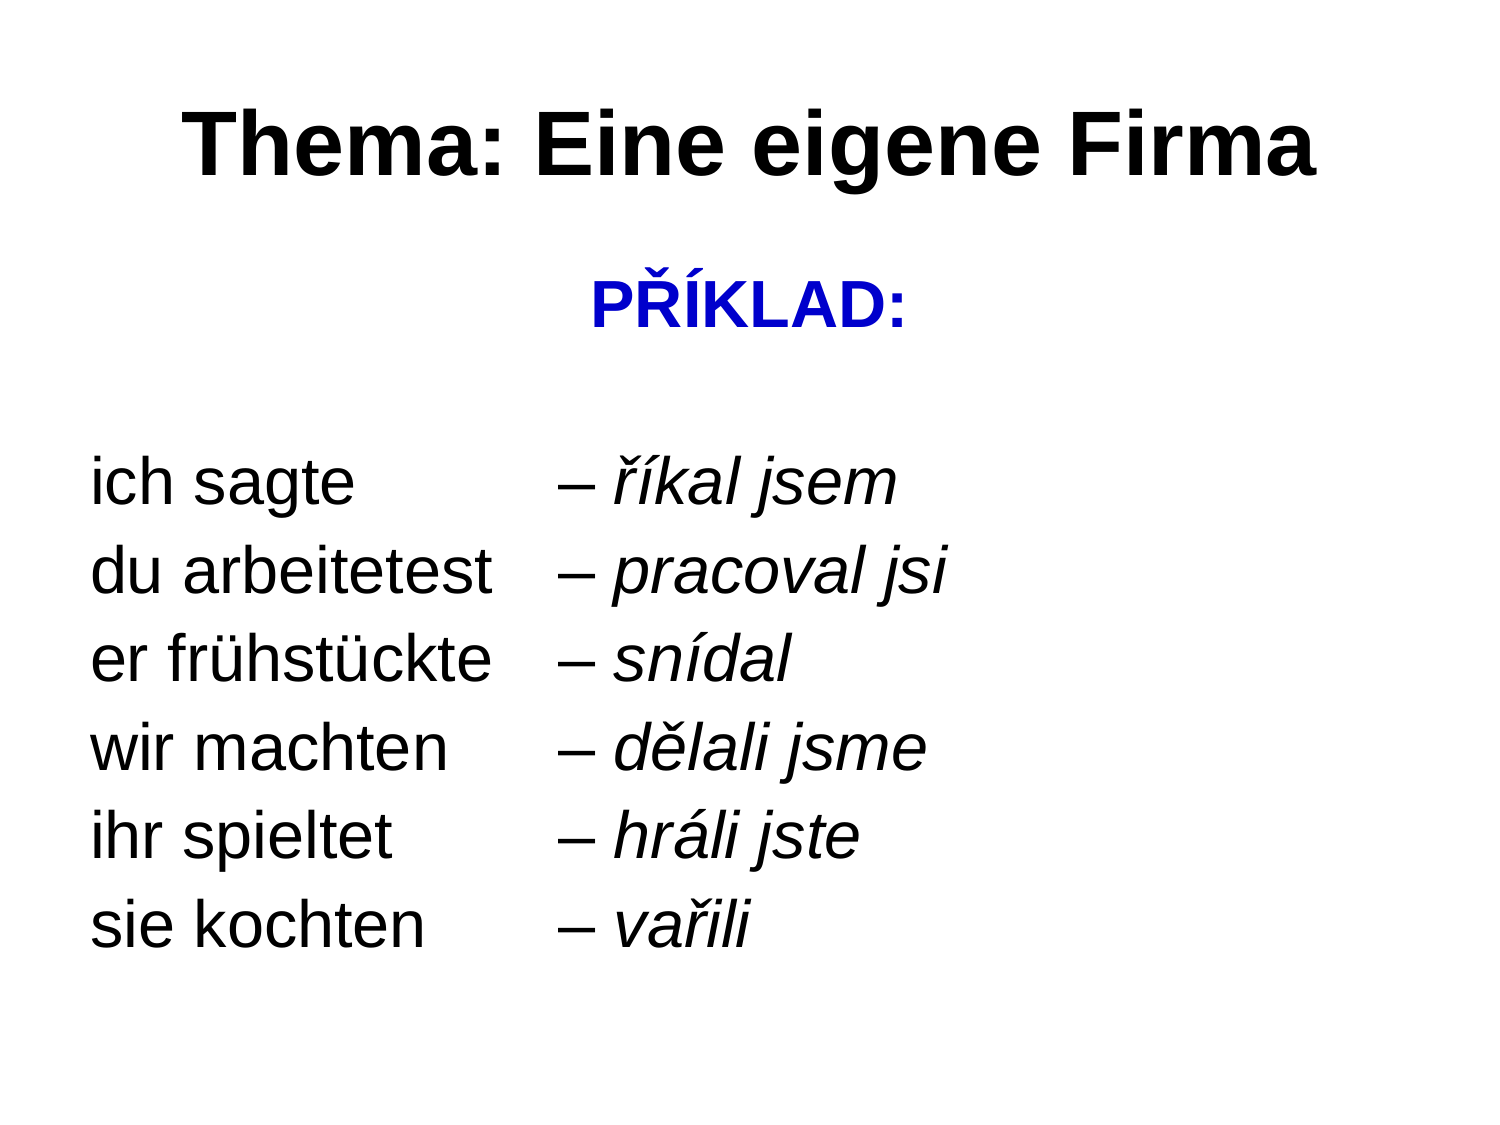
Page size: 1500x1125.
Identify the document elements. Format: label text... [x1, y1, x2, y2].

title Thema: Eine eigene Firma [75, 45, 1426, 233]
list PŘÍKLAD: ich sagte – říkal jsem du arbeitetest – pracoval jsi er frühstückte – snídal wir machten – dělali jsme ihr spieltet – hráli jste sie kochten – vařili [75, 262, 1426, 1006]
